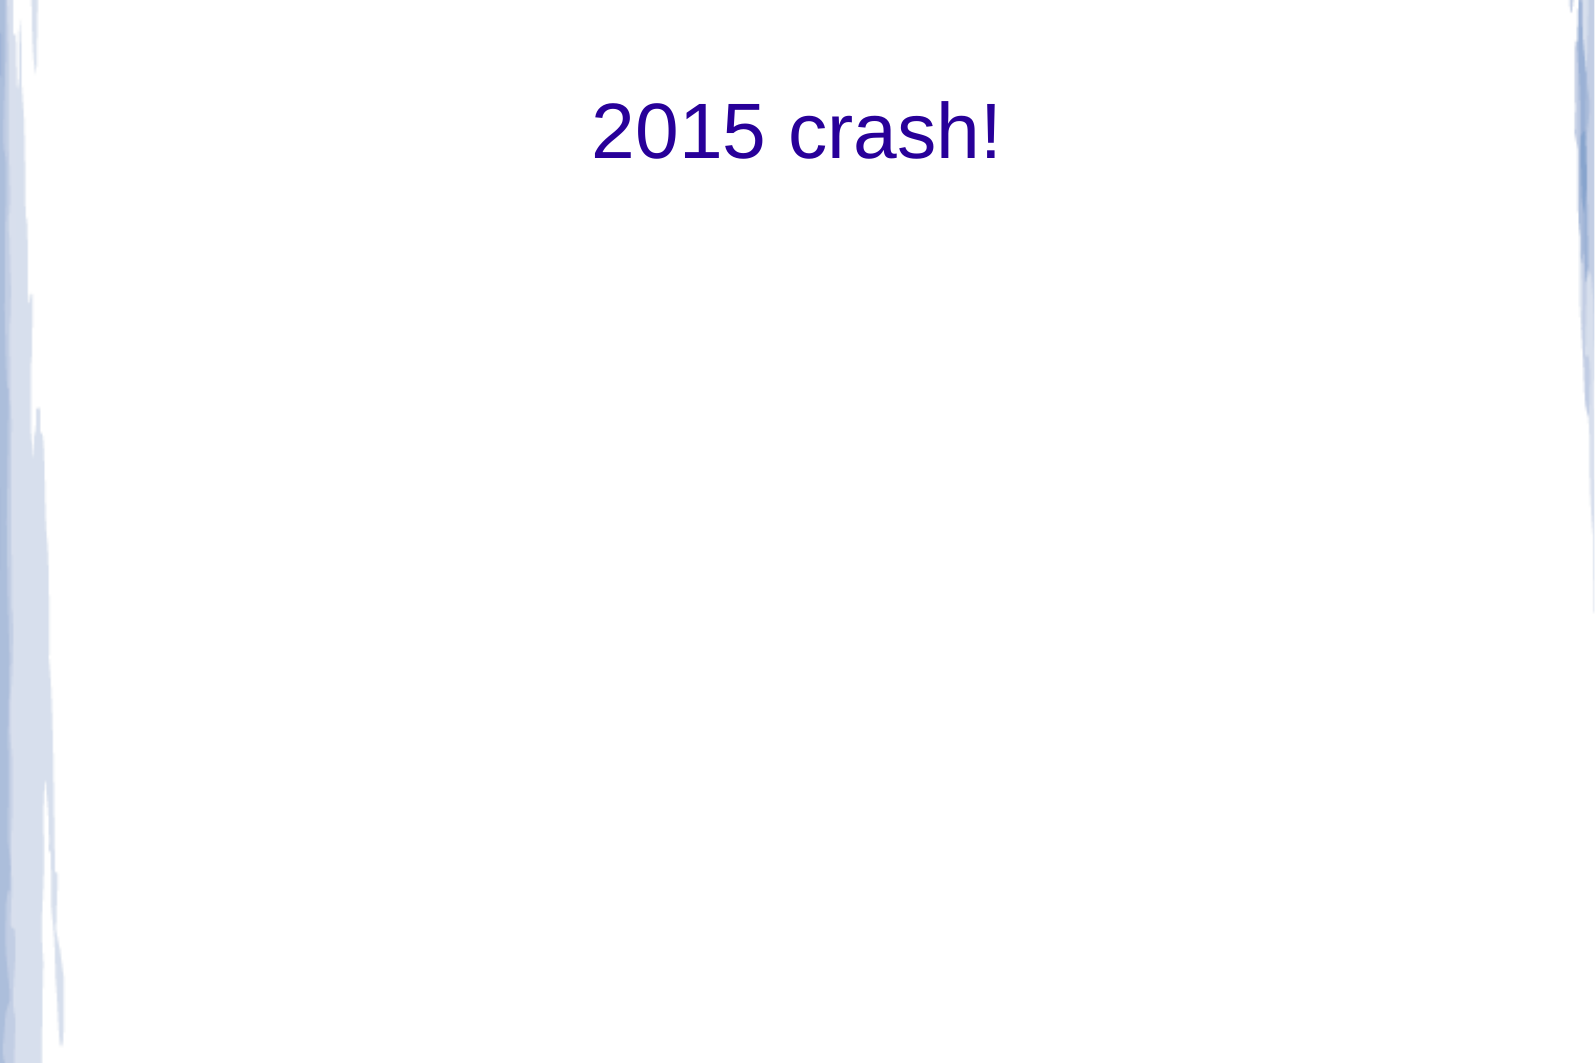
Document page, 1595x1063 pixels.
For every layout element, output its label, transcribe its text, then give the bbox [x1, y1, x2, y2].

title 2015 crash! [79, 42, 1515, 220]
picture [0, 0, 1595, 1063]
